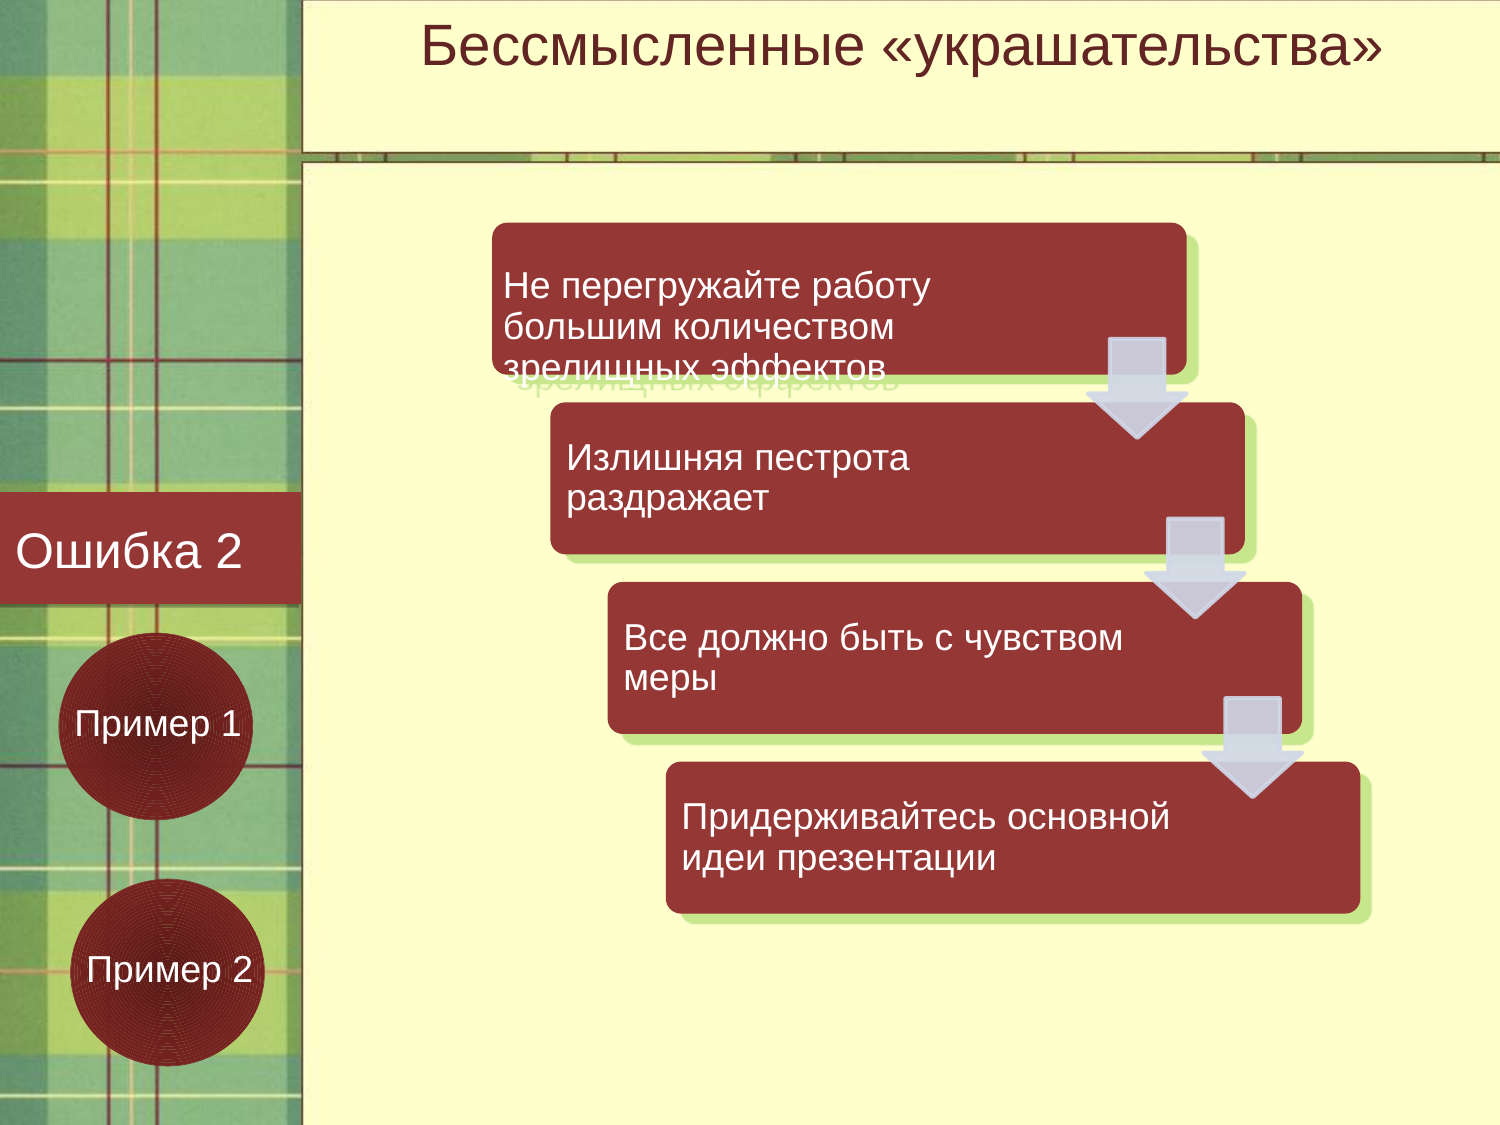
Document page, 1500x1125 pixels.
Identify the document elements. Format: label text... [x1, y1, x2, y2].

text_box Все должно быть с чувством меры [607, 581, 1303, 734]
text_box [77, 878, 258, 937]
text_box Не перегружайте работу большим количеством зрелищных эффектов [492, 222, 1187, 375]
text_box Пример 1 [58, 691, 260, 753]
text_box [1145, 518, 1245, 618]
text_box Пример 2 [70, 937, 272, 999]
text_box Излишняя пестрота раздражает [550, 402, 1245, 555]
text_box [65, 632, 246, 691]
text_box [62, 753, 250, 821]
text_box [1087, 339, 1187, 438]
text_box [74, 999, 261, 1067]
text_box Ошибка 2 [0, 492, 301, 604]
text_box Бессмысленные «украшательства» [305, 0, 1500, 85]
text_box [1203, 698, 1303, 798]
text_box Придерживайтесь основной идеи презентации [665, 761, 1361, 914]
